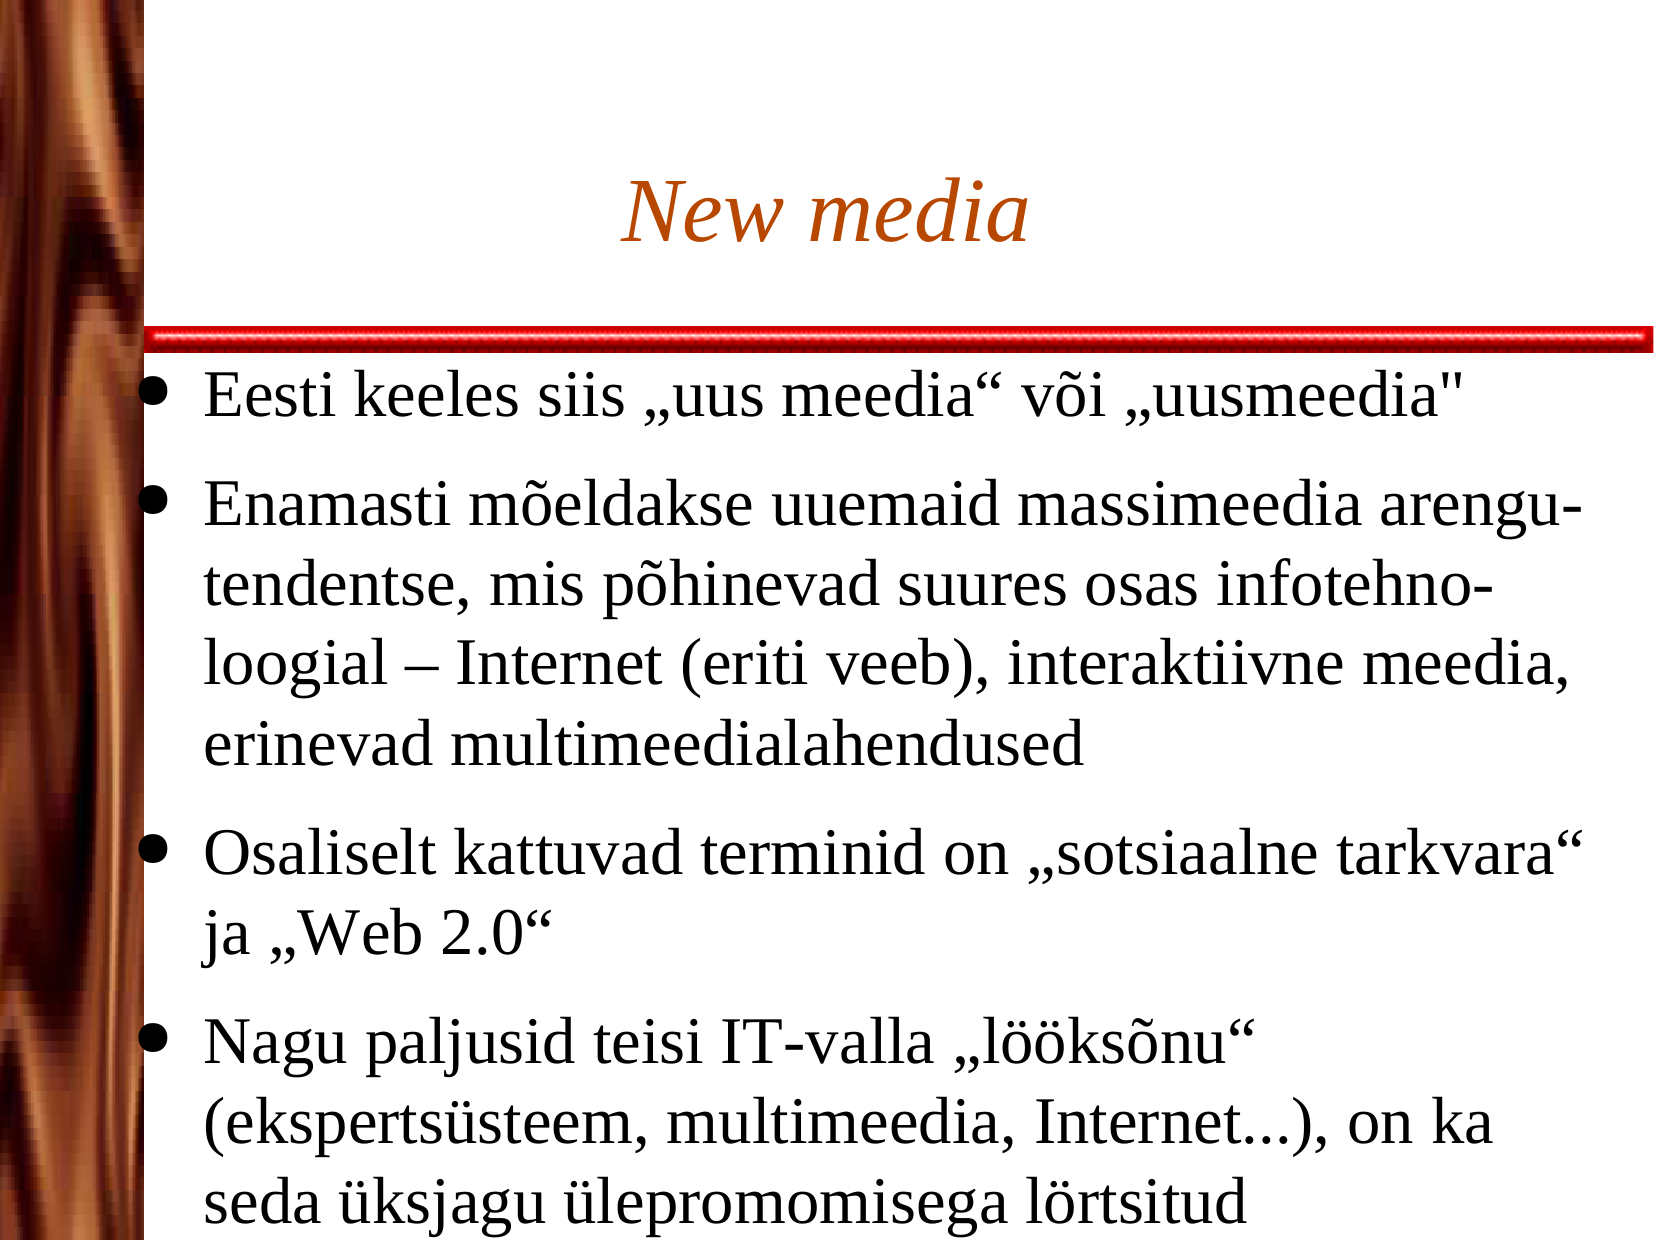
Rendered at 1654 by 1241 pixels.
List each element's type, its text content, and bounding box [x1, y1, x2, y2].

list Eesti keeles siis „uus meedia“ või „uusmeedia" Enamasti mõeldakse uuemaid massimeedia arengu- tendentse, mis põhinevad suures osas infotehno- loogial – Internet (eriti veeb), interaktiivne meedia, erinevad multimeedialahendused Osaliselt kattuvad terminid on „sotsiaalne tarkvara“ ja „Web 2.0“ Nagu paljusid teisi IT-valla „lööksõnu“ (ekspertsüsteem, multimeedia, Internet...), on ka seda üksjagu ülepromomisega lörtsitud [121, 350, 1625, 1232]
title New media [121, 102, 1534, 310]
picture [0, 0, 1654, 1240]
